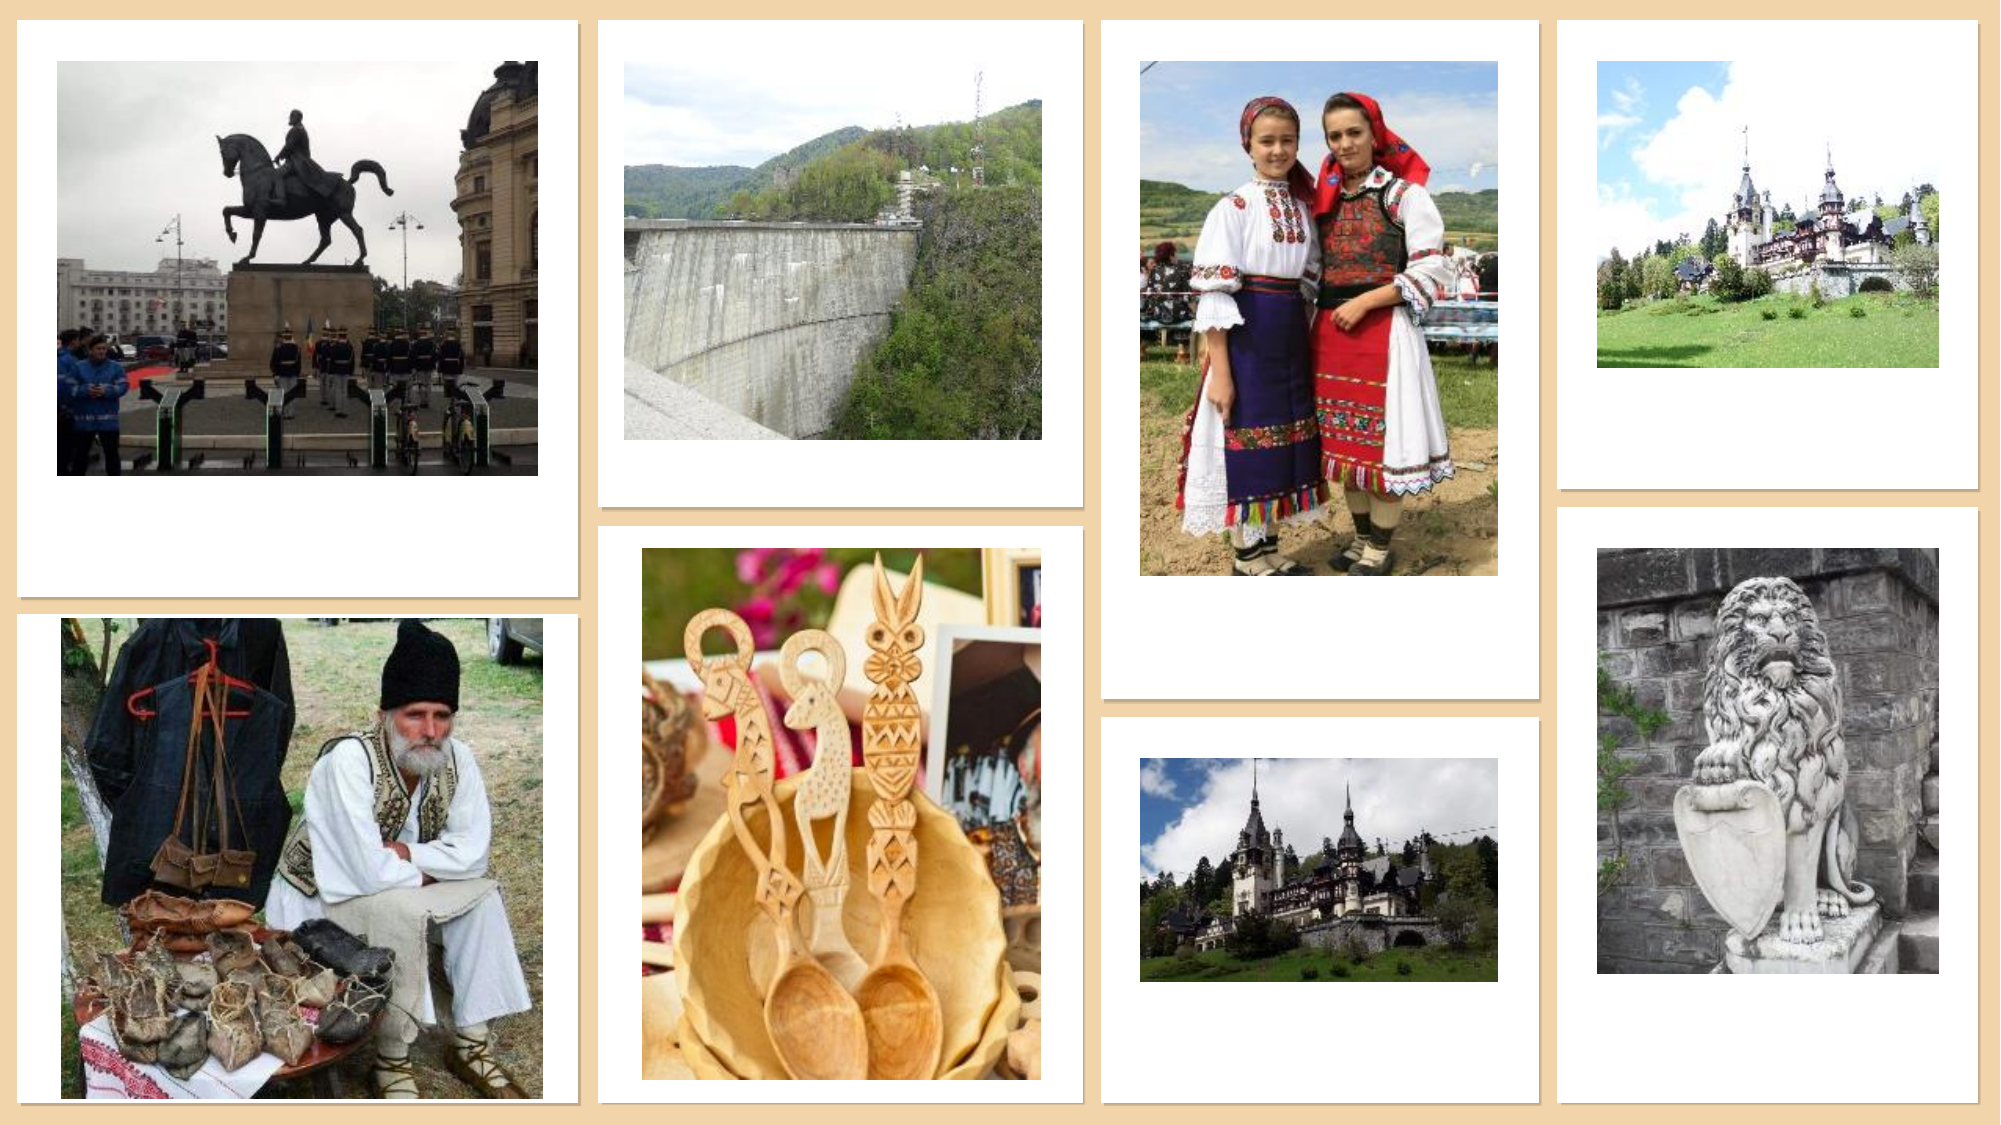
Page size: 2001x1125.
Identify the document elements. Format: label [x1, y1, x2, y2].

picture [636, 548, 1041, 1080]
picture [1140, 61, 1498, 576]
picture [1597, 548, 1939, 982]
picture [624, 61, 1042, 440]
picture [61, 618, 543, 1099]
picture [57, 61, 538, 476]
picture [1140, 758, 1498, 982]
picture [1597, 61, 1939, 368]
